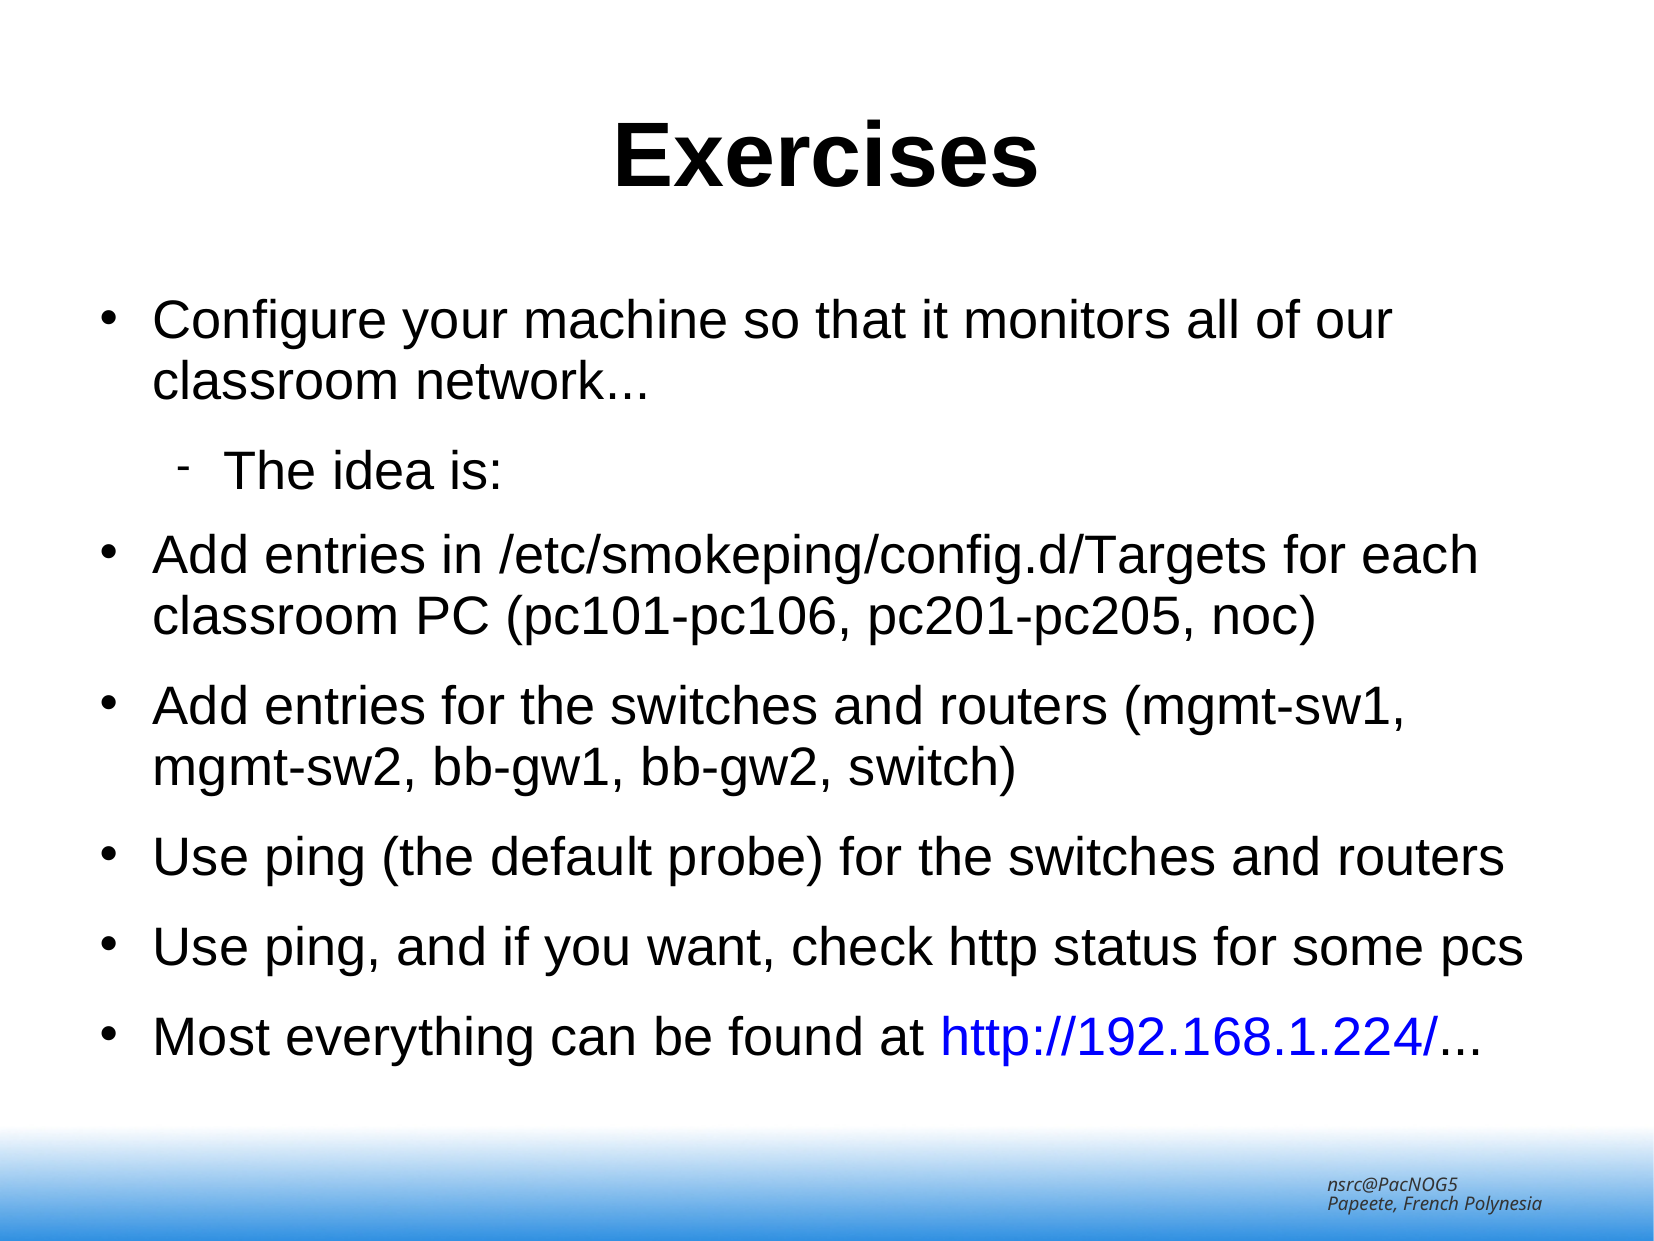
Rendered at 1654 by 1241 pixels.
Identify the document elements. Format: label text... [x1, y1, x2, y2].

title Exercises [82, 56, 1571, 249]
picture [0, 1124, 1654, 1241]
list Configure your machine so that it monitors all of our classroom network... The idea is: Add entries in /etc/smokeping/config.d/Targets for each classroom PC (pc101-pc106, pc201-pc205, noc) Add entries for the switches and routers (mgmt-sw1, mgmt-sw2, bb-gw1, bb-gw2, switch) Use ping (the default probe) for the switches and routers Use ping, and if you want, check http status for some pcs Most everything can be found at http://192.168.1.224/... [82, 290, 1571, 1112]
